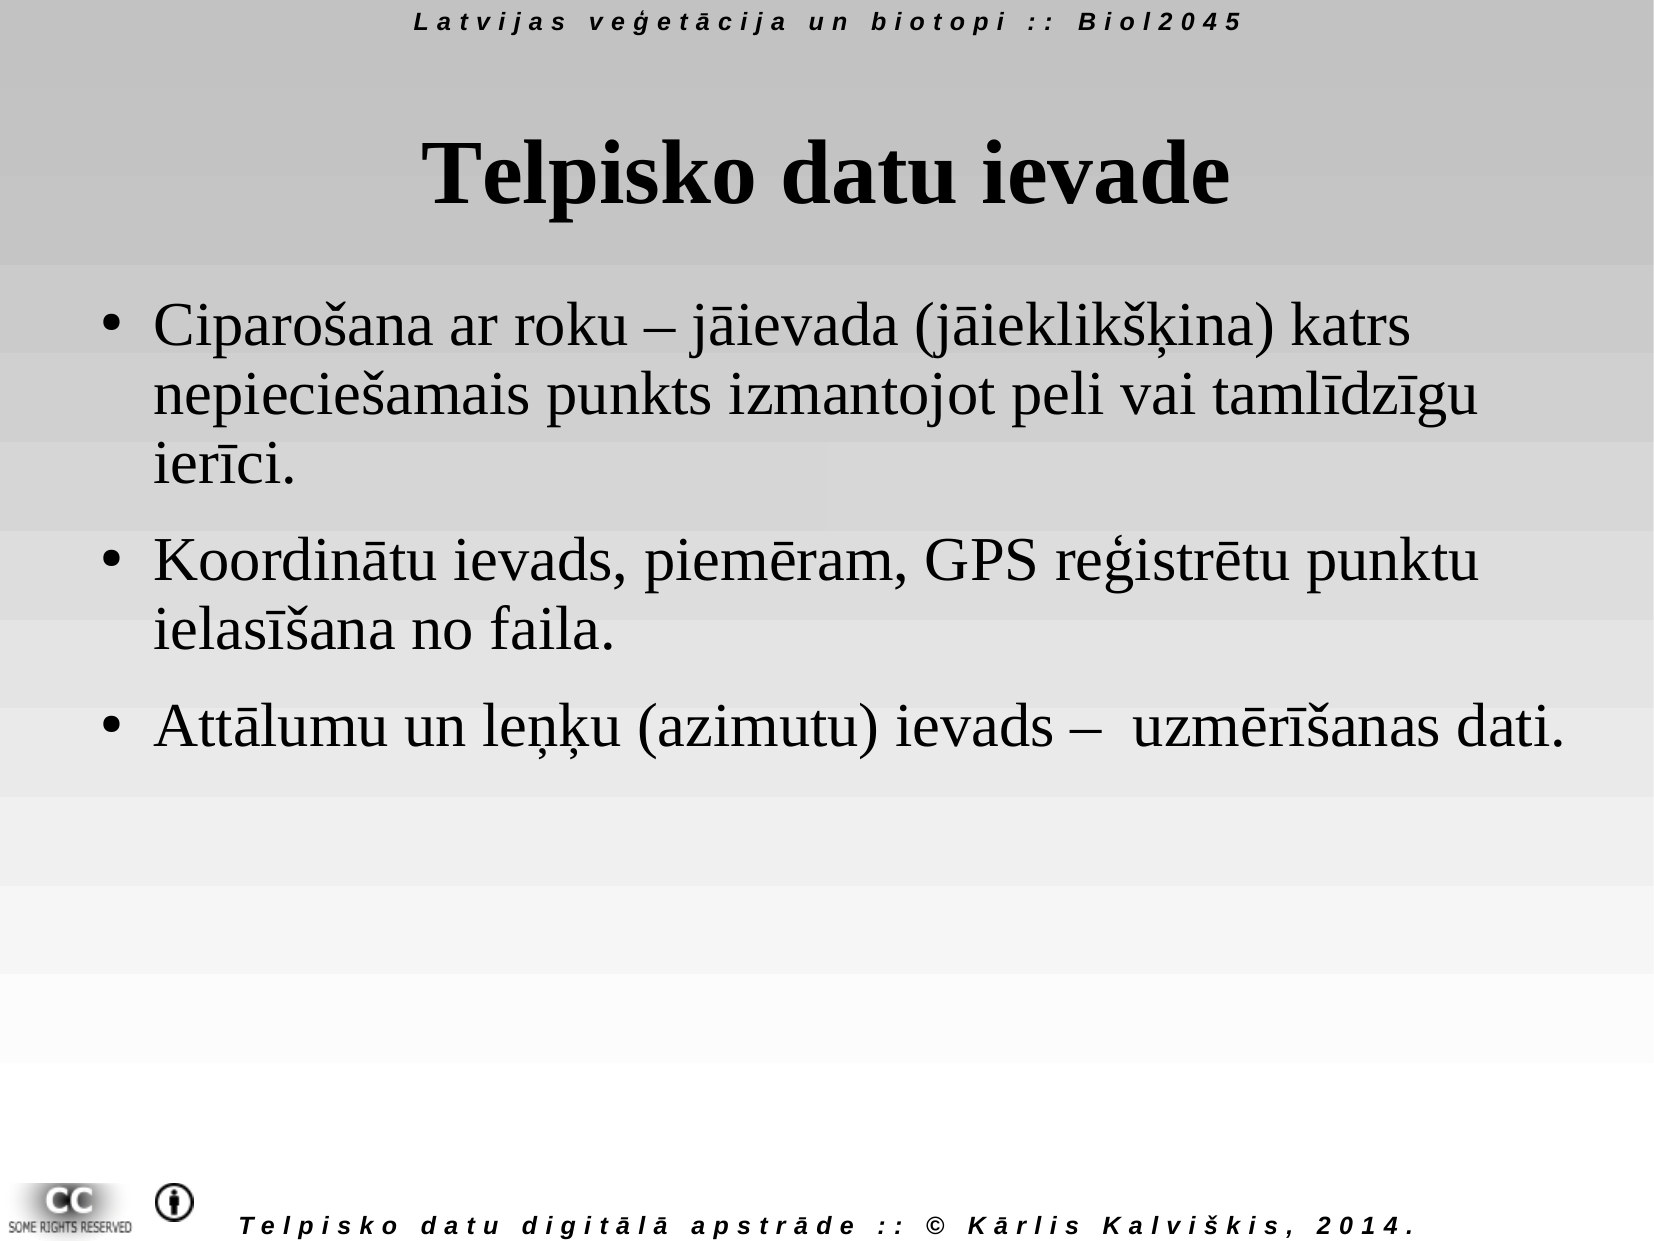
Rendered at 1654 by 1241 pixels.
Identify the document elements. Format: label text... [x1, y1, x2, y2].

title Telpisko datu ievade [29, 49, 1625, 296]
list Ciparošana ar roku – jāievada (jāieklikšķina) katrs nepieciešamais punkts izmantojot peli vai tamlīdzīgu ierīci. Koordinātu ievads, piemēram, GPS reģistrētu punktu ielasīšana no faila. Attālumu un leņķu (azimutu) ievads – uzmērīšanas dati. [82, 289, 1571, 1113]
picture [0, 0, 1654, 1241]
